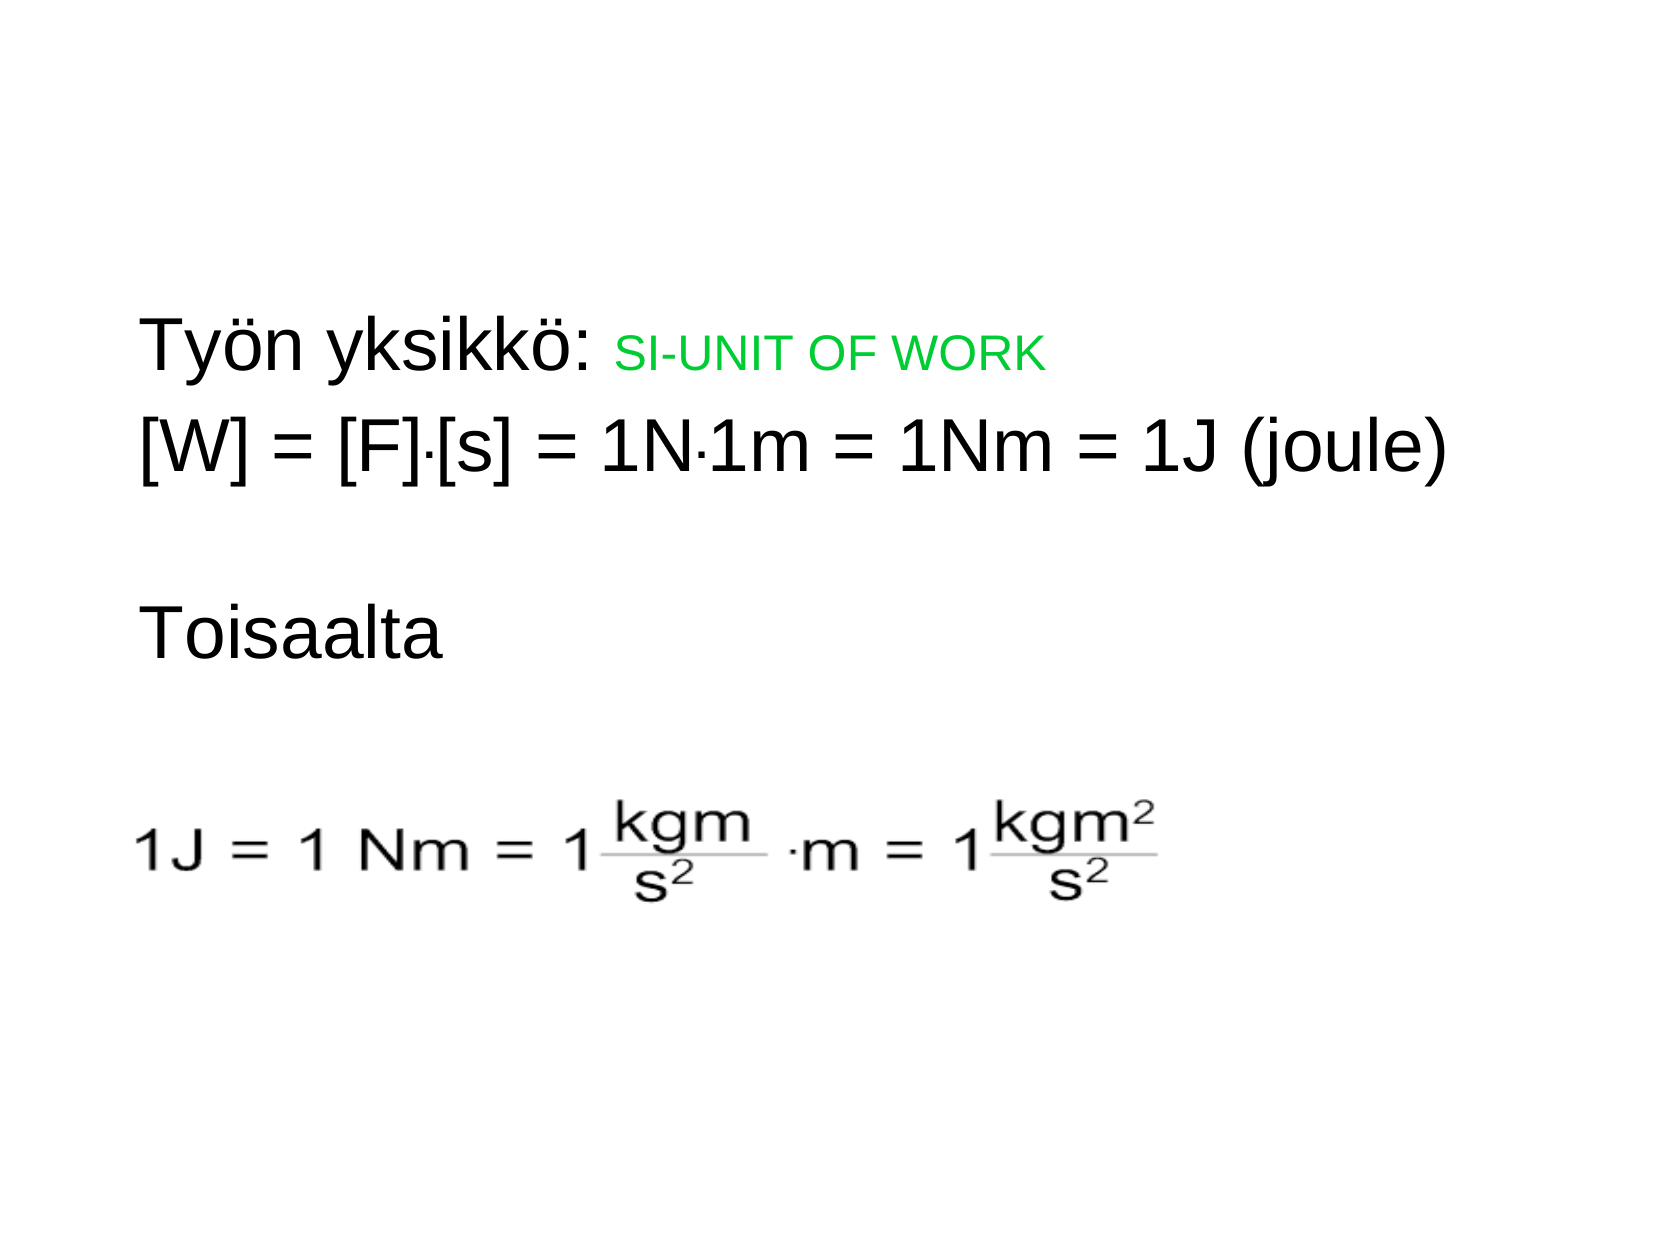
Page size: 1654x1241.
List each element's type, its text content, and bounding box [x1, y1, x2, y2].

text_box Työn yksikkö: SI-UNIT OF WORK [W] = [F].[s] = 1N.1m = 1Nm = 1J (joule) Toisaalta [123, 291, 1465, 689]
picture [66, 727, 1221, 951]
